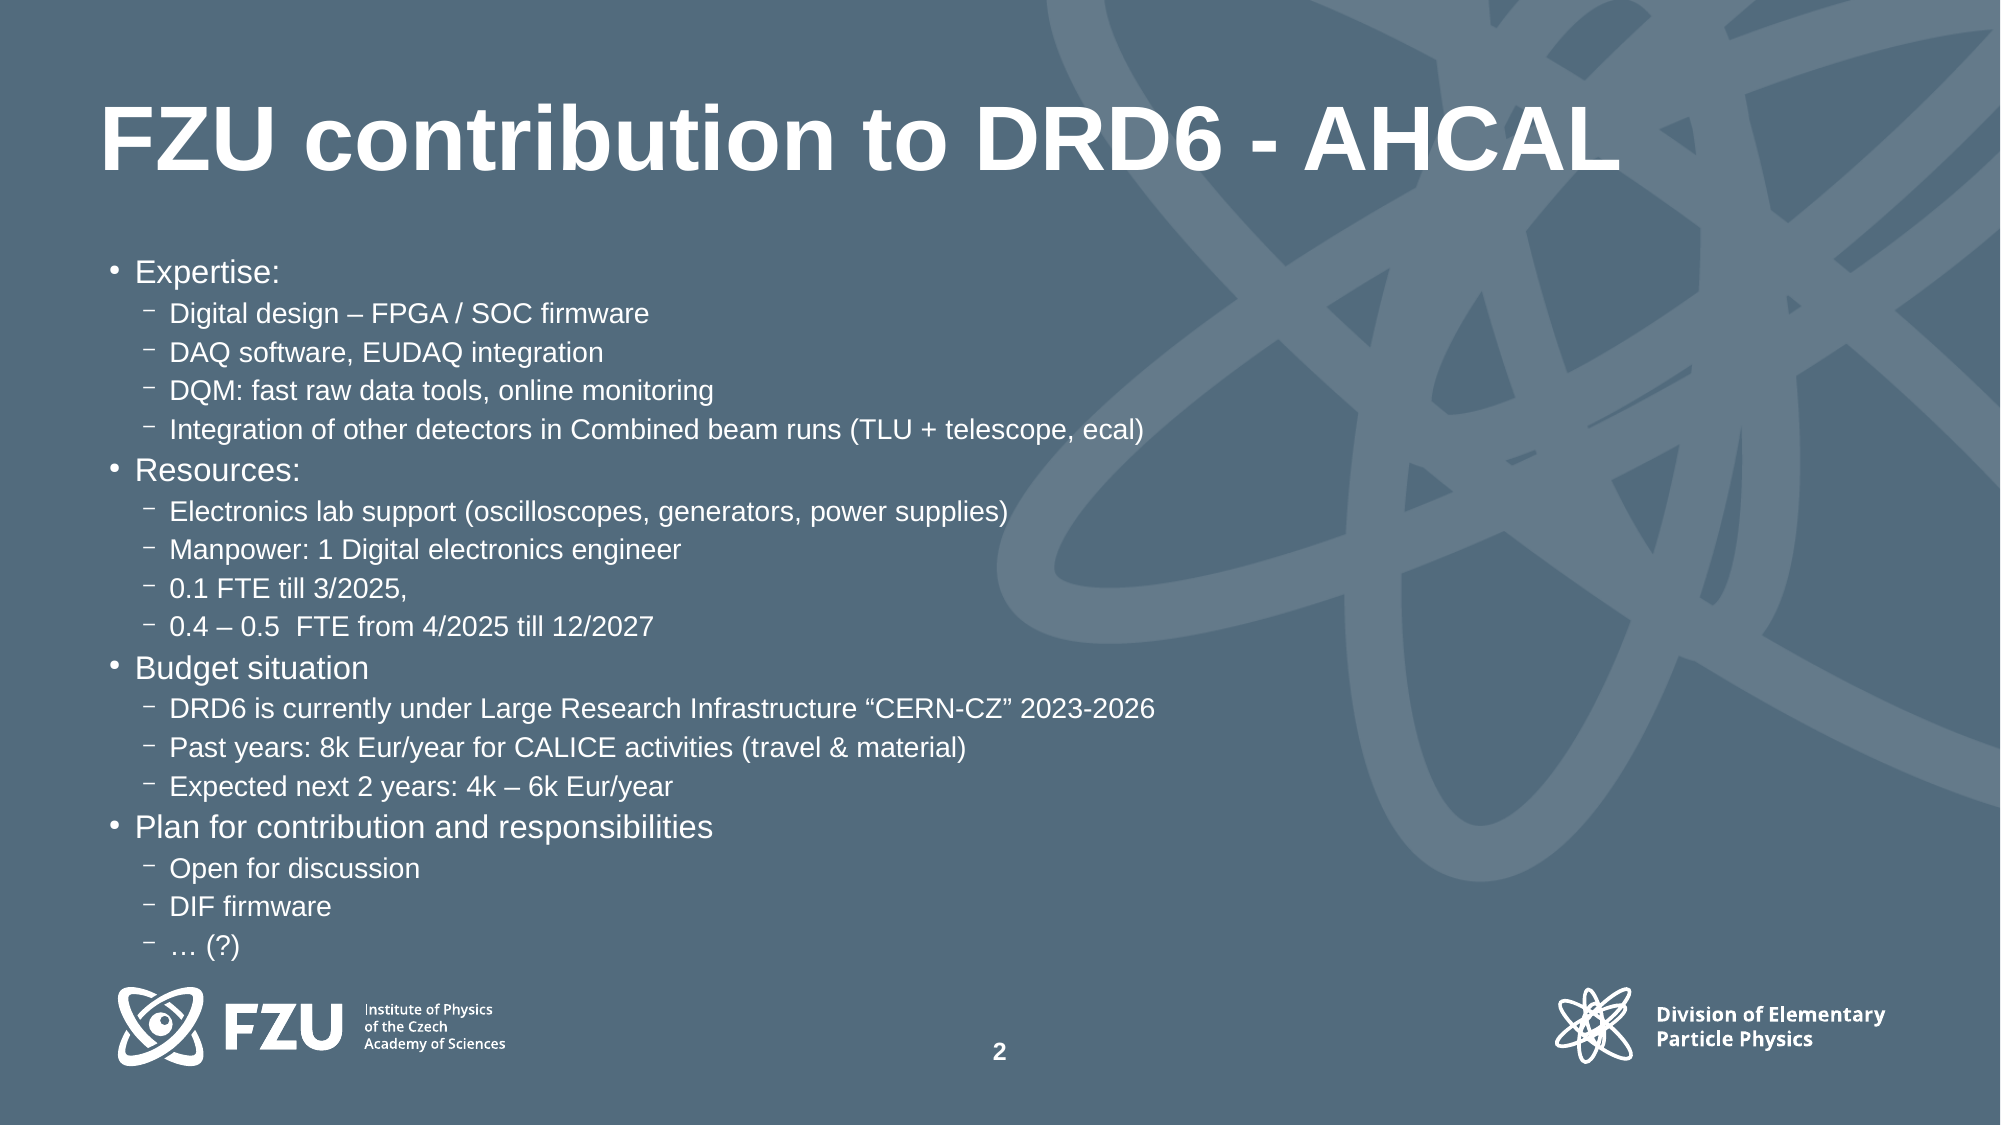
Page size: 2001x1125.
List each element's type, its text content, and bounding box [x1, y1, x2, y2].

picture [0, 0, 2001, 1125]
title FZU contribution to DRD6 - AHCAL [99, 44, 1900, 233]
list Expertise: Digital design – FPGA / SOC firmware DAQ software, EUDAQ integration DQM: fast raw data tools, online monitoring Integration of other detectors in Combined beam runs (TLU + telescope, ecal) Resources: Electronics lab support (oscilloscopes, generators, power supplies) Manpower: 1 Digital electronics engineer 0.1 FTE till 3/2025, 0.4 – 0.5 FTE from 4/2025 till 12/2027 Budget situation DRD6 is currently under Large Research Infrastructure “CERN-CZ” 2023-2026 Past years: 8k Eur/year for CALICE activities (travel & material) Expected next 2 years: 4k – 6k Eur/year Plan for contribution and responsibilities Open for discussion DIF firmware … (?) [99, 251, 1538, 964]
